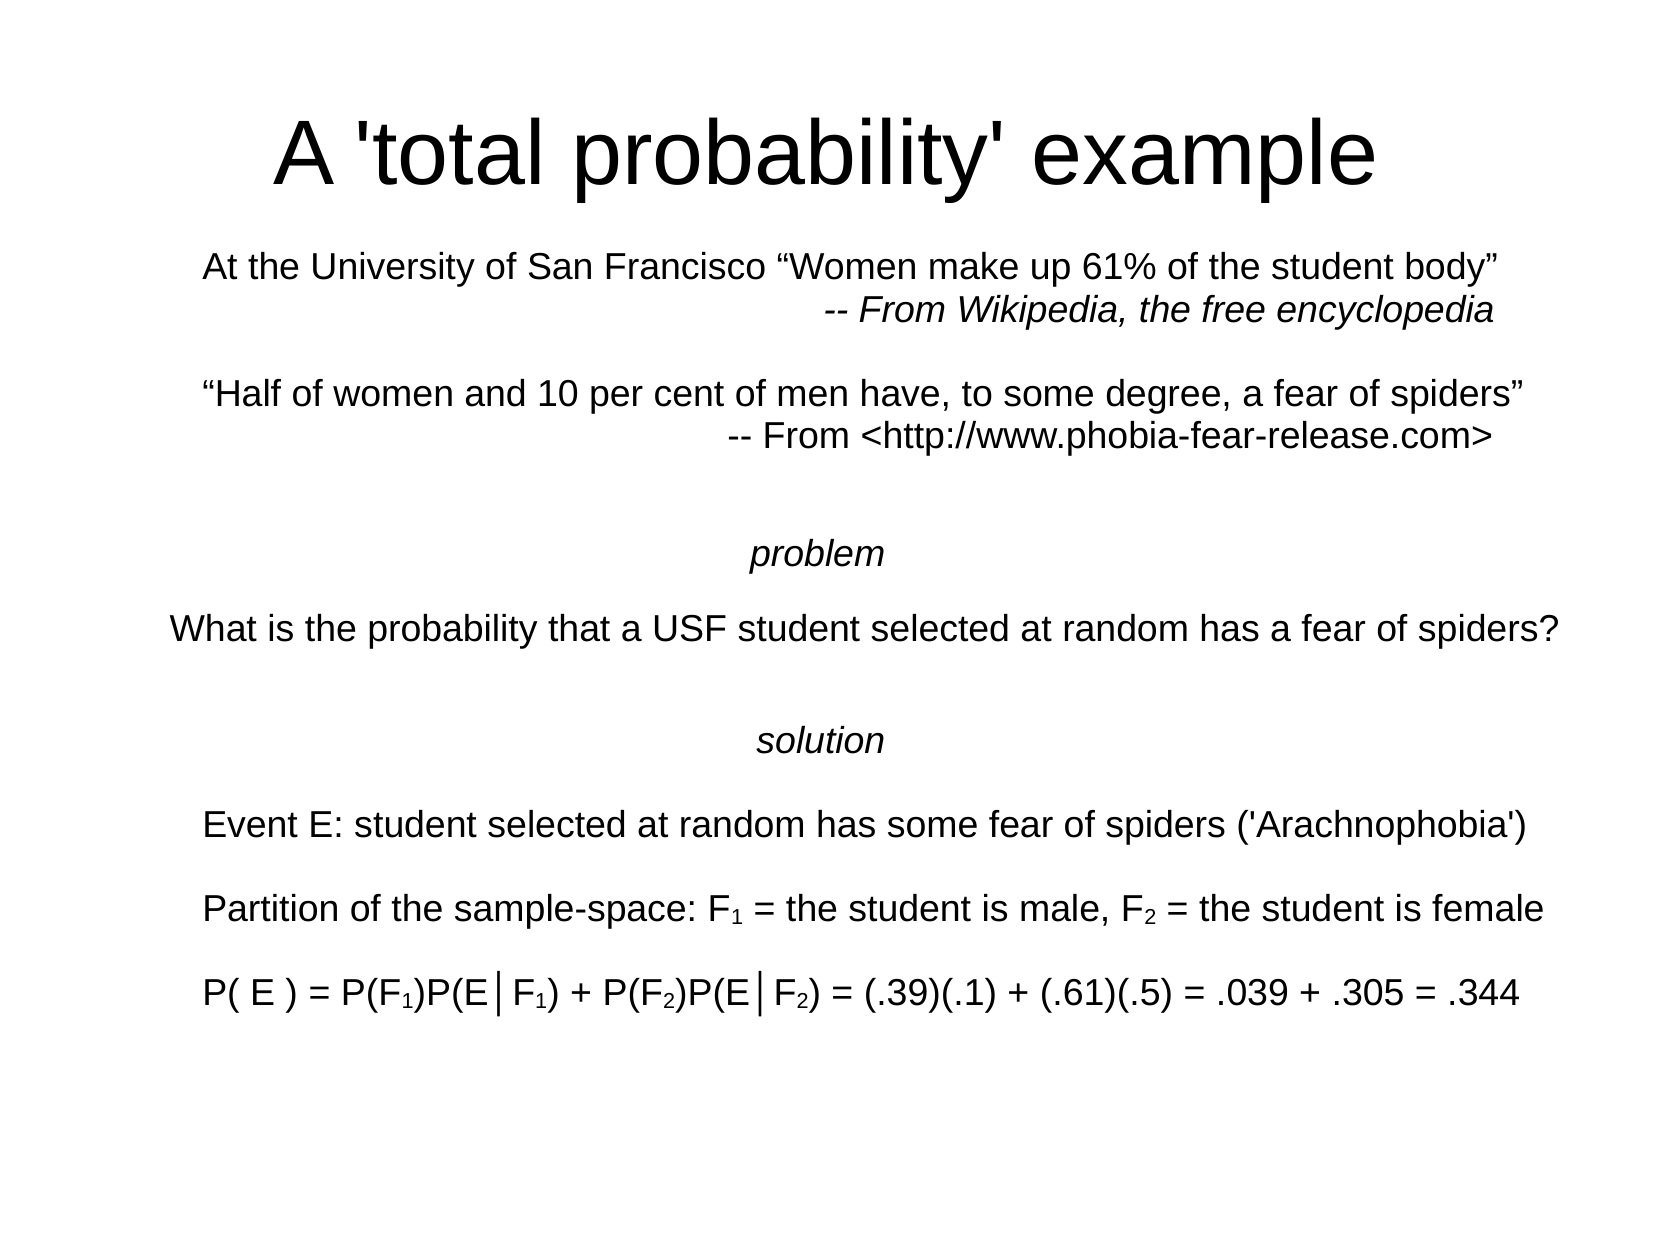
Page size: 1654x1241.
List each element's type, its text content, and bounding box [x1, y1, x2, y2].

text_box At the University of San Francisco “Women make up 61% of the student body” -- From Wikipedia, the free encyclopedia “Half of women and 10 per cent of men have, to some degree, a fear of spiders” -- From <http://www.phobia-fear-release.com> [187, 238, 1539, 464]
text_box What is the probability that a USF student selected at random has a fear of spiders? [154, 600, 1576, 657]
title A 'total probability' example [82, 56, 1571, 250]
text_box Event E: student selected at random has some fear of spiders ('Arachnophobia') Partition of the sample-space: F1 = the student is male, F2 = the student is female P( E ) = P(F1)P(E│F1) + P(F2)P(E│F2) = (.39)(.1) + (.61)(.5) = .039 + .305 = .344 [187, 712, 1560, 1046]
text_box problem [735, 525, 901, 582]
text_box solution [741, 712, 901, 770]
